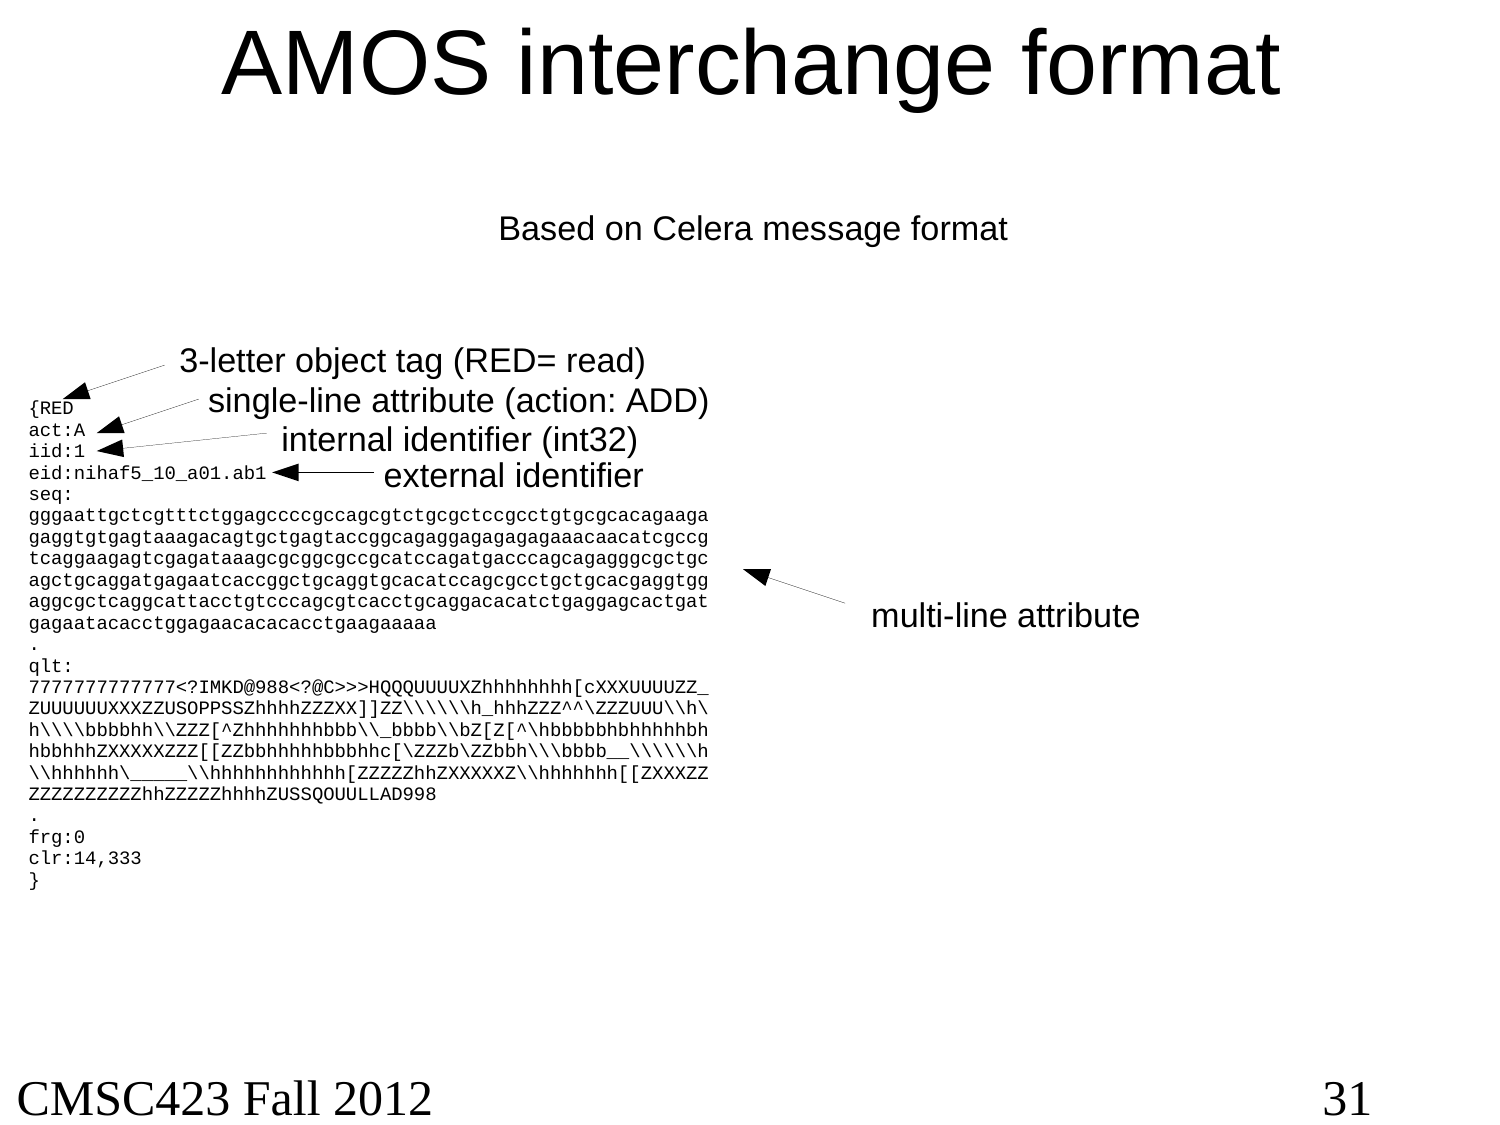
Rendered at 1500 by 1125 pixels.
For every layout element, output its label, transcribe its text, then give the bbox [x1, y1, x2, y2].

text_box single-line attribute (action: ADD) [193, 370, 723, 427]
text_box 3-letter object tag (RED= read) [164, 331, 661, 388]
text_box internal identifier (int32) [266, 410, 654, 467]
chart [28, 399, 1479, 897]
text_box multi-line attribute [856, 585, 1156, 642]
title AMOS interchange format [19, 9, 1485, 116]
chart [299, 467, 368, 472]
text_box external identifier [368, 445, 675, 502]
text_box Based on Celera message format [483, 199, 1023, 255]
